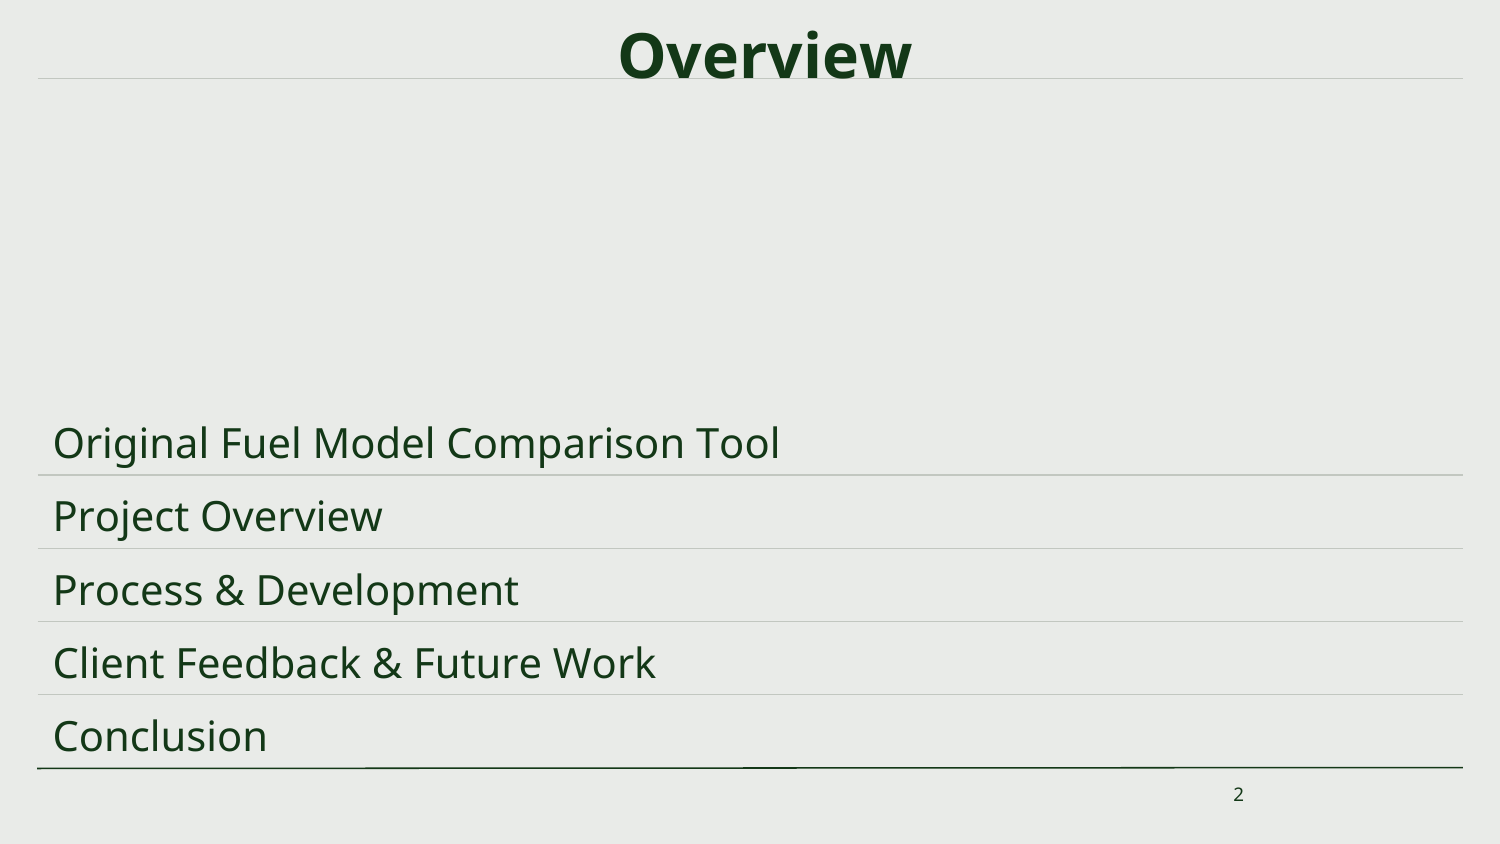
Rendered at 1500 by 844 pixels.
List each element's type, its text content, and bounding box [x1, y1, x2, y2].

slide_number ‹#› [1218, 767, 1465, 821]
text_box Process & Development [37, 548, 824, 621]
text_box Project Overview [37, 475, 824, 548]
subtitle Overview [602, 1, 1465, 110]
text_box Client Feedback & Future Work [37, 621, 824, 694]
text_box Original Fuel Model Comparison Tool [37, 402, 824, 474]
text_box Conclusion [37, 695, 824, 768]
